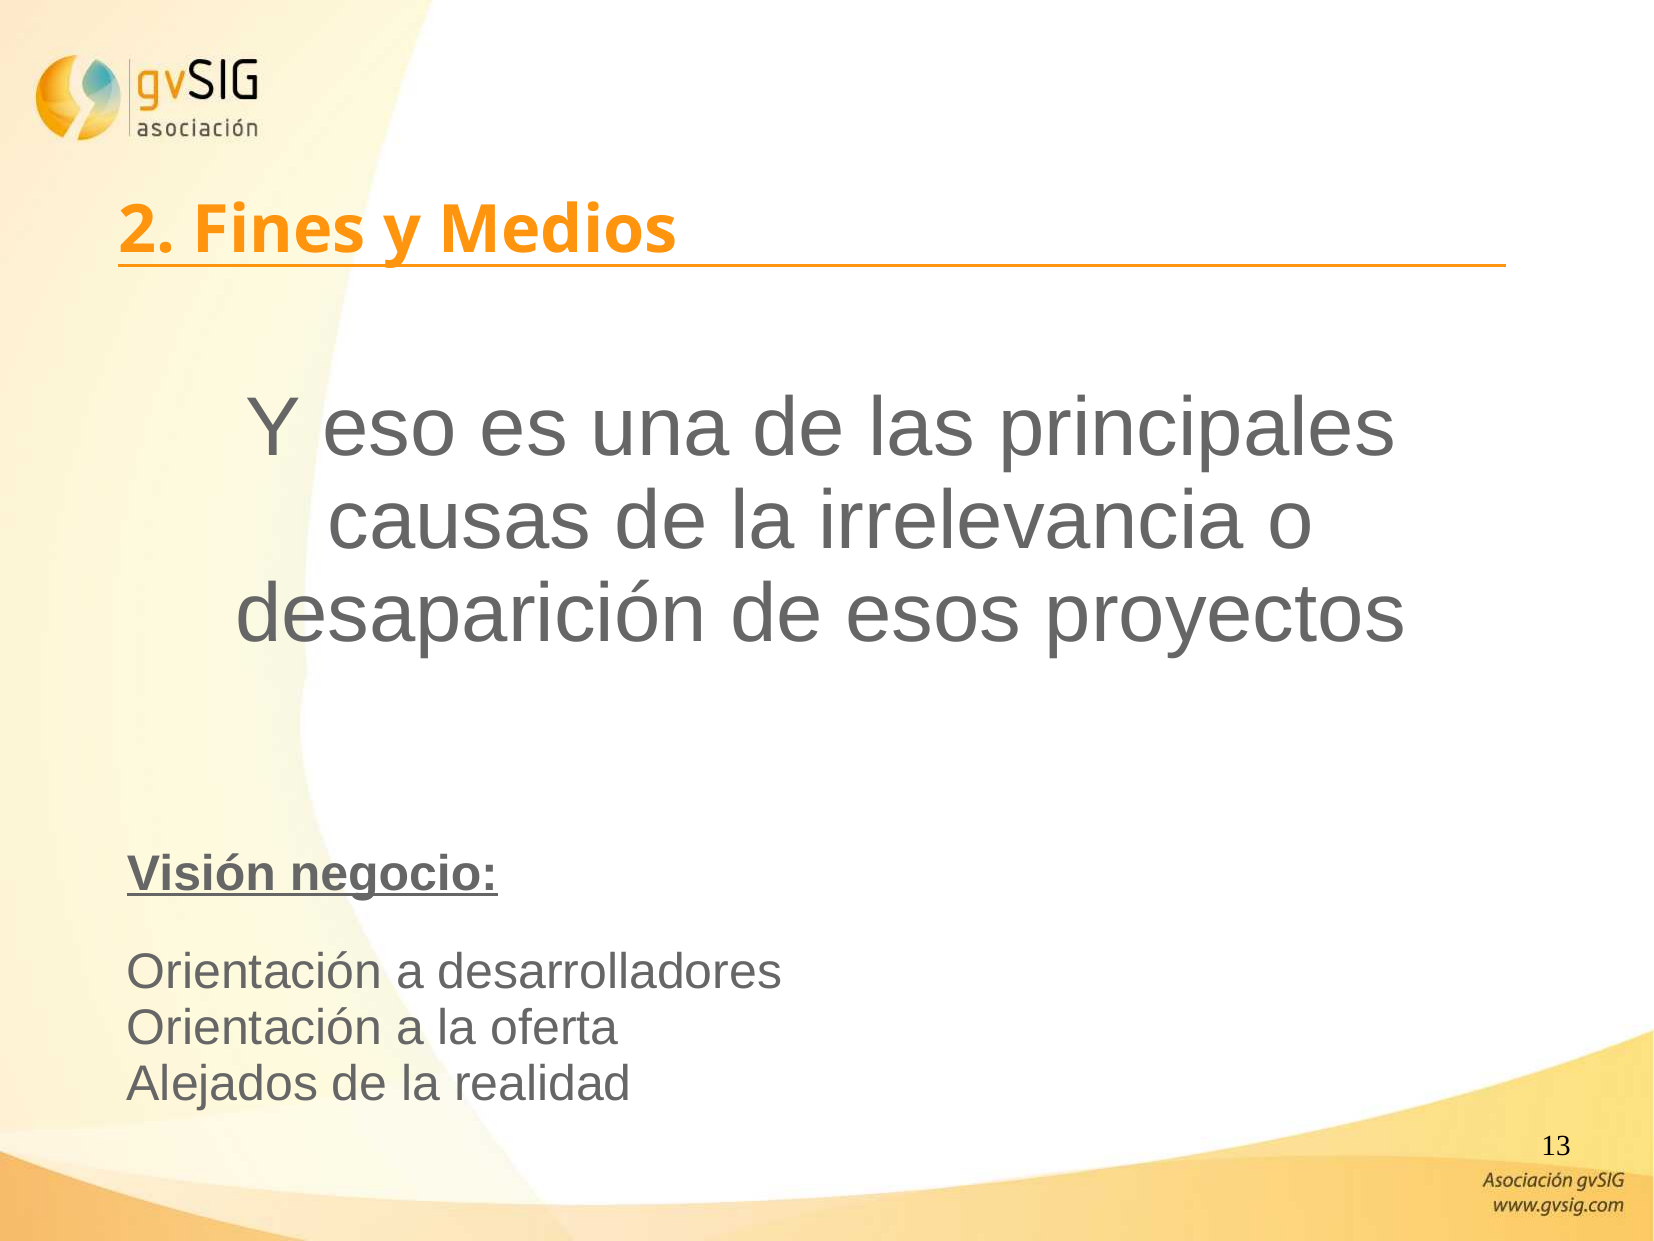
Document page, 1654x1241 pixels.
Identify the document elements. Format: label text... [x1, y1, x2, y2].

text_box Y eso es una de las principales causas de la irrelevancia o desaparición de esos proyectos Visión negocio: Orientación a desarrolladores Orientación a la oferta Alejados de la realidad [112, 373, 1530, 1202]
title 2. Fines y Medios [118, 177, 1607, 276]
picture [0, 0, 1654, 1241]
